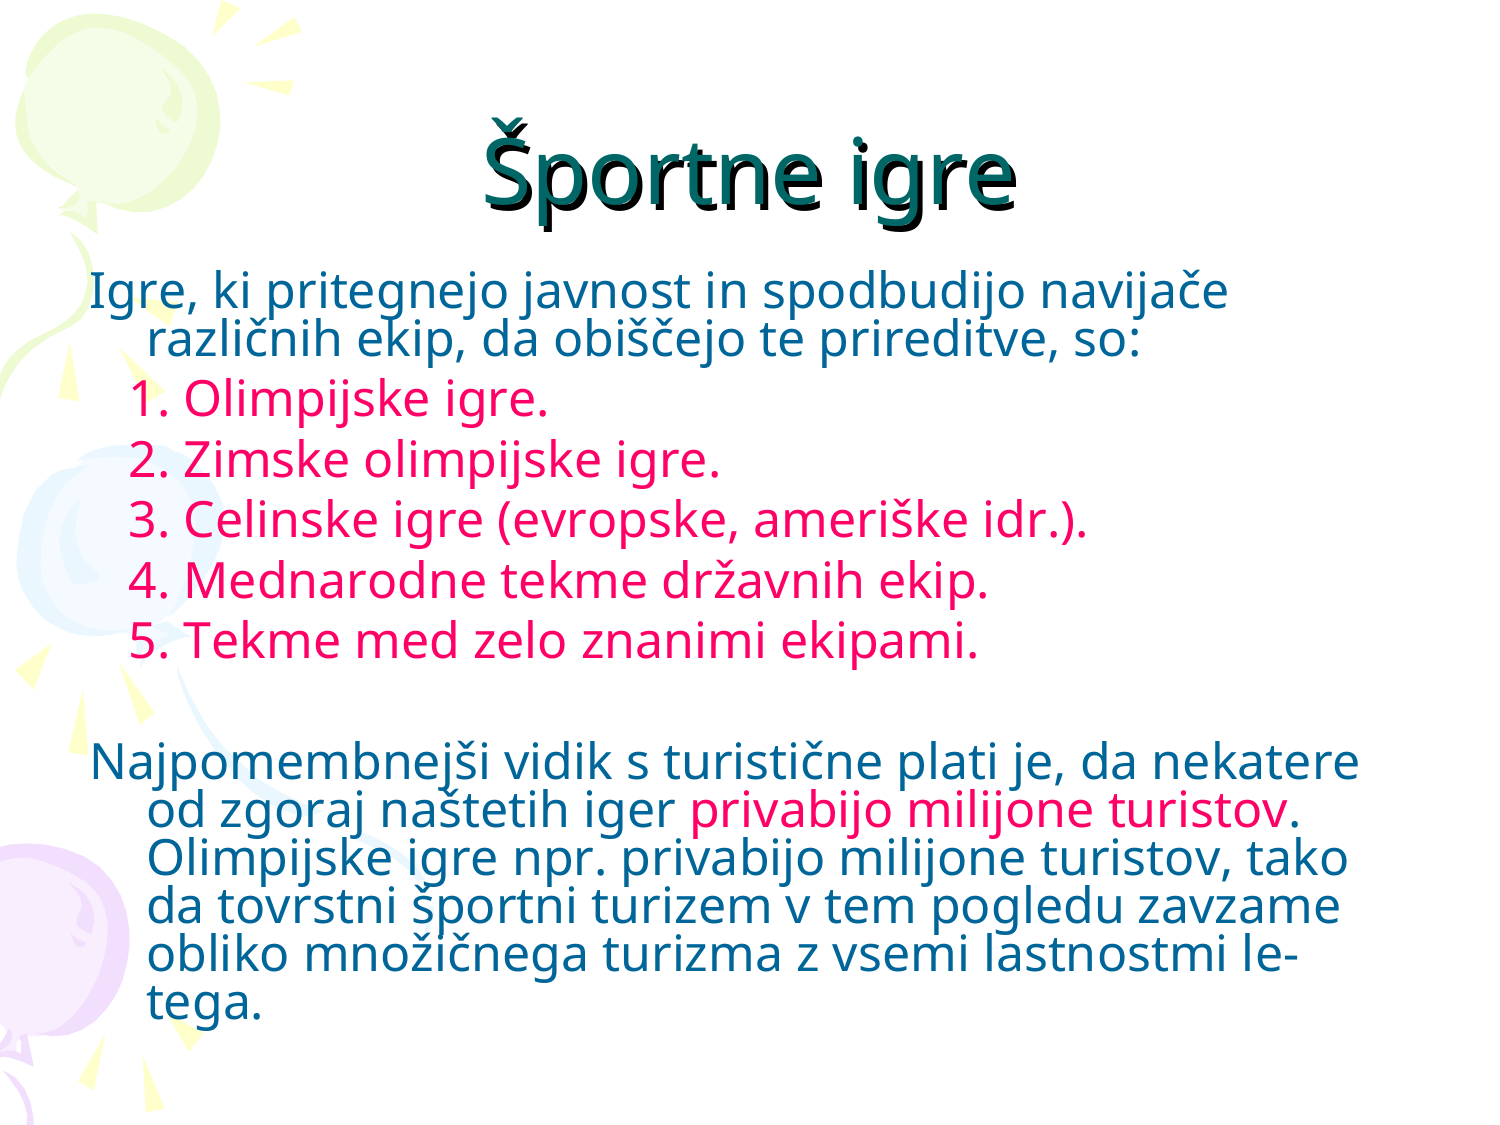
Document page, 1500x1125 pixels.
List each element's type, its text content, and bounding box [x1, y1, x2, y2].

list Igre, ki pritegnejo javnost in spodbudijo navijače različnih ekip, da obiščejo te prireditve, so: 1. Olimpijske igre. 2. Zimske olimpijske igre. 3. Celinske igre (evropske, ameriške idr.). 4. Mednarodne tekme državnih ekip. 5. Tekme med zelo znanimi ekipami. Najpomembnejši vidik s turistične plati je, da nekatere od zgoraj naštetih iger privabijo milijone turistov. Olimpijske igre npr. privabijo milijone turistov, tako da tovrstni športni turizem v tem pogledu zavzame obliko množičnega turizma z vsemi lastnostmi le-tega. [75, 262, 1426, 1083]
title Športne igre [72, 16, 1426, 233]
